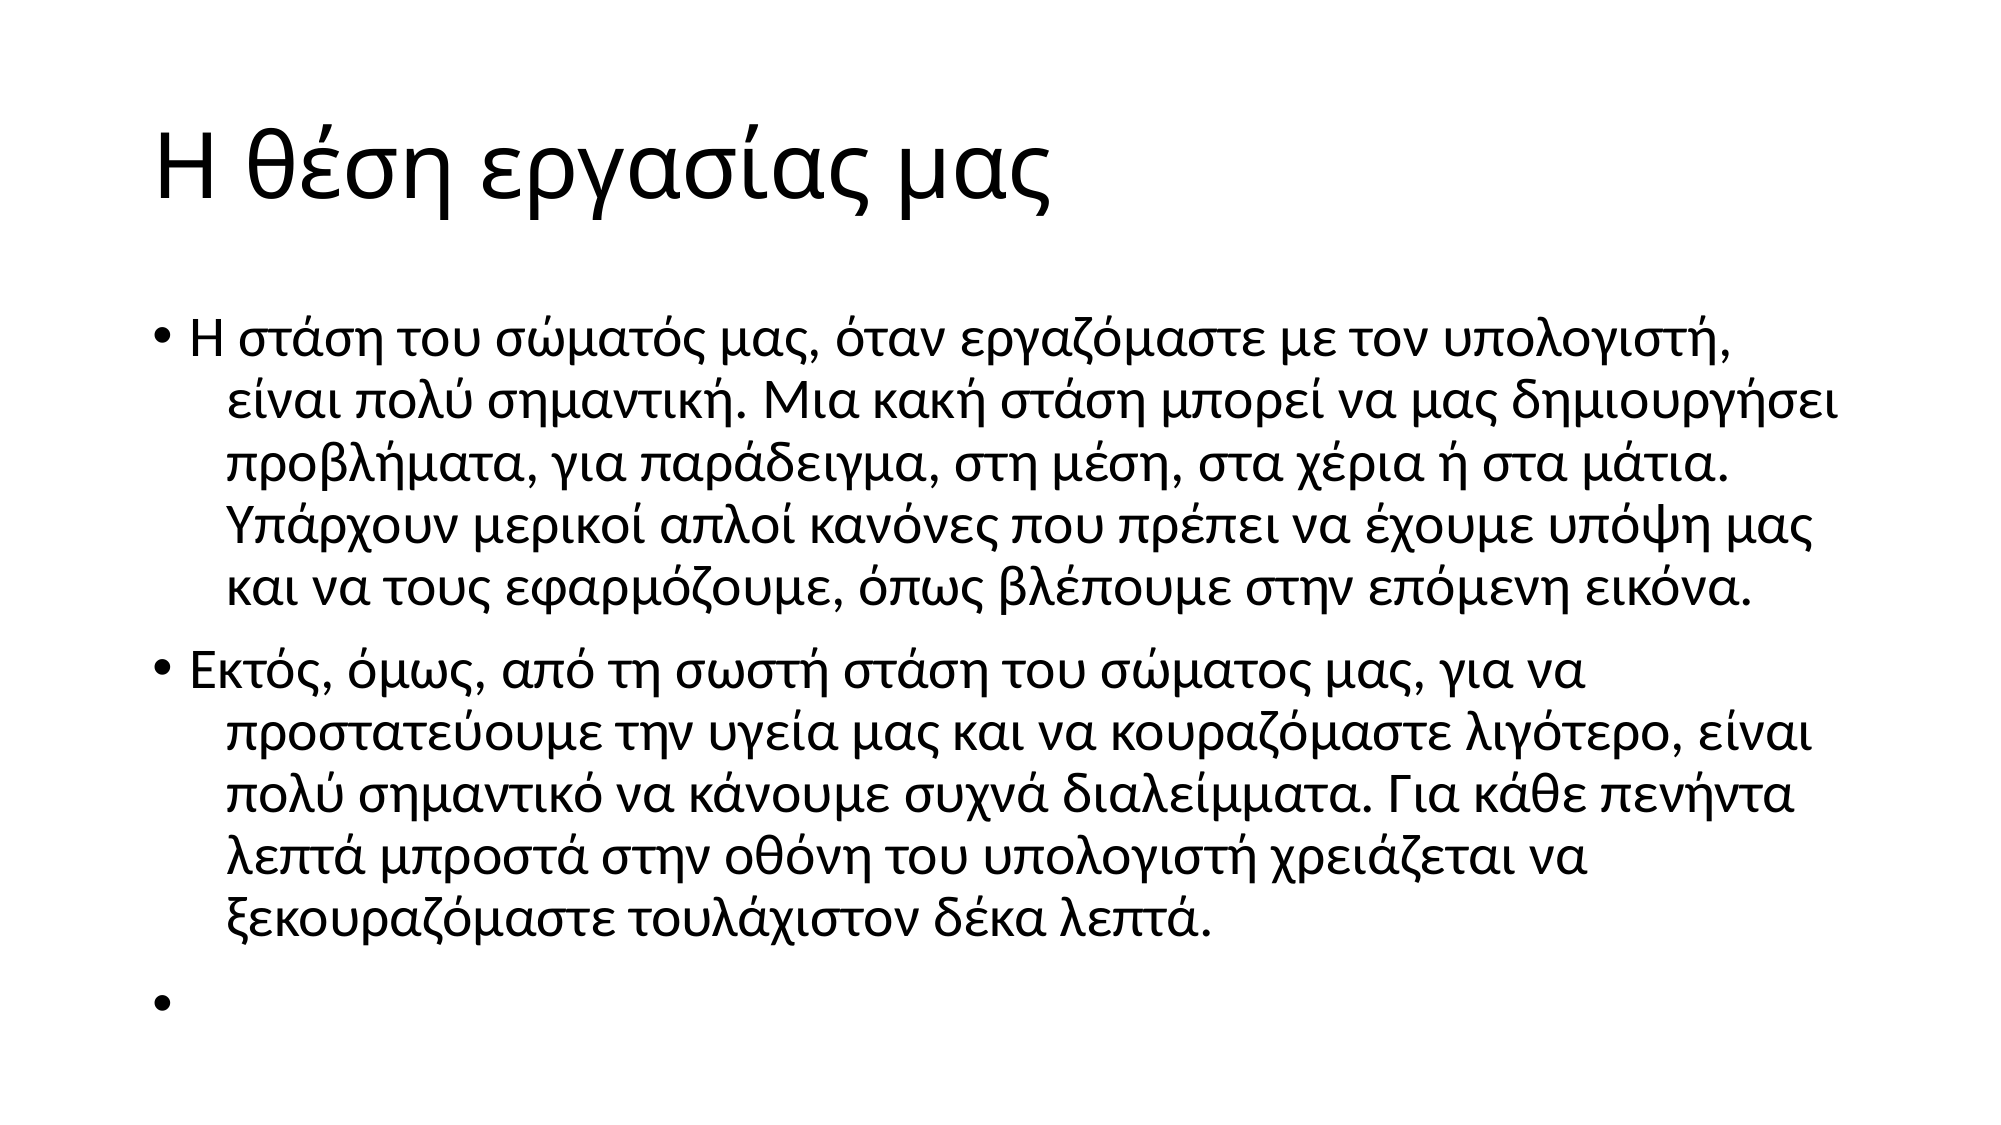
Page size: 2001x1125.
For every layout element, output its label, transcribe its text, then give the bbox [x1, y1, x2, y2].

list Η στάση του σώματός μας, όταν εργαζόμαστε με τον υπολογιστή, είναι πολύ σημαντική. Μια κακή στάση μπορεί να μας δημιουργήσει προβλήματα, για παράδειγμα, στη μέση, στα χέρια ή στα μάτια. Υπάρχουν μερικοί απλοί κανόνες που πρέπει να έχουμε υπόψη μας και να τους εφαρμόζουμε, όπως βλέπουμε στην επόμενη εικόνα. Εκτός, όμως, από τη σωστή στάση του σώματος μας, για να προστατεύουμε την υγεία μας και να κουραζόμαστε λιγότερο, είναι πολύ σημαντικό να κάνουμε συχνά διαλείμματα. Για κάθε πενήντα λεπτά μπροστά στην οθόνη του υπολογιστή χρειάζεται να ξεκουραζόμαστε τουλάχιστον δέκα λεπτά. [137, 299, 1863, 1014]
title Η θέση εργασίας μας [137, 59, 1863, 278]
